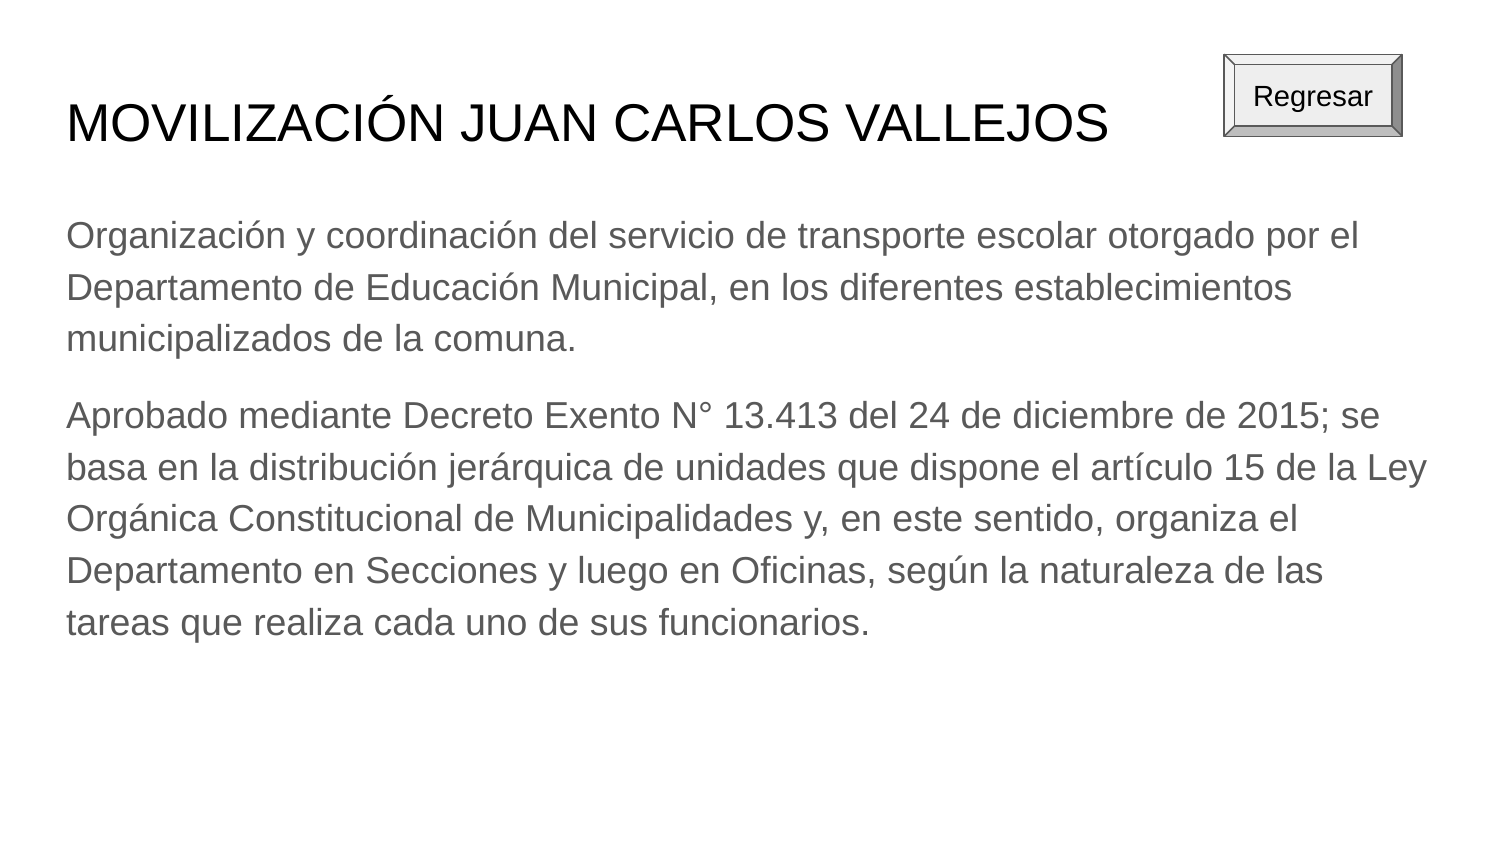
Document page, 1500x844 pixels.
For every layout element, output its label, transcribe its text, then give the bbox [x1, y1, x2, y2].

title MOVILIZACIÓN JUAN CARLOS VALLEJOS [51, 72, 1449, 167]
list Organización y coordinación del servicio de transporte escolar otorgado por el Departamento de Educación Municipal, en los diferentes establecimientos municipalizados de la comuna. Aprobado mediante Decreto Exento N° 13.413 del 24 de diciembre de 2015; se basa en la distribución jerárquica de unidades que dispone el artículo 15 de la Ley Orgánica Constitucional de Municipalidades y, en este sentido, organiza el Departamento en Secciones y luego en Oficinas, según la naturaleza de las tareas que realiza cada uno de sus funcionarios. [51, 189, 1449, 750]
text_box Regresar [1235, 65, 1391, 126]
